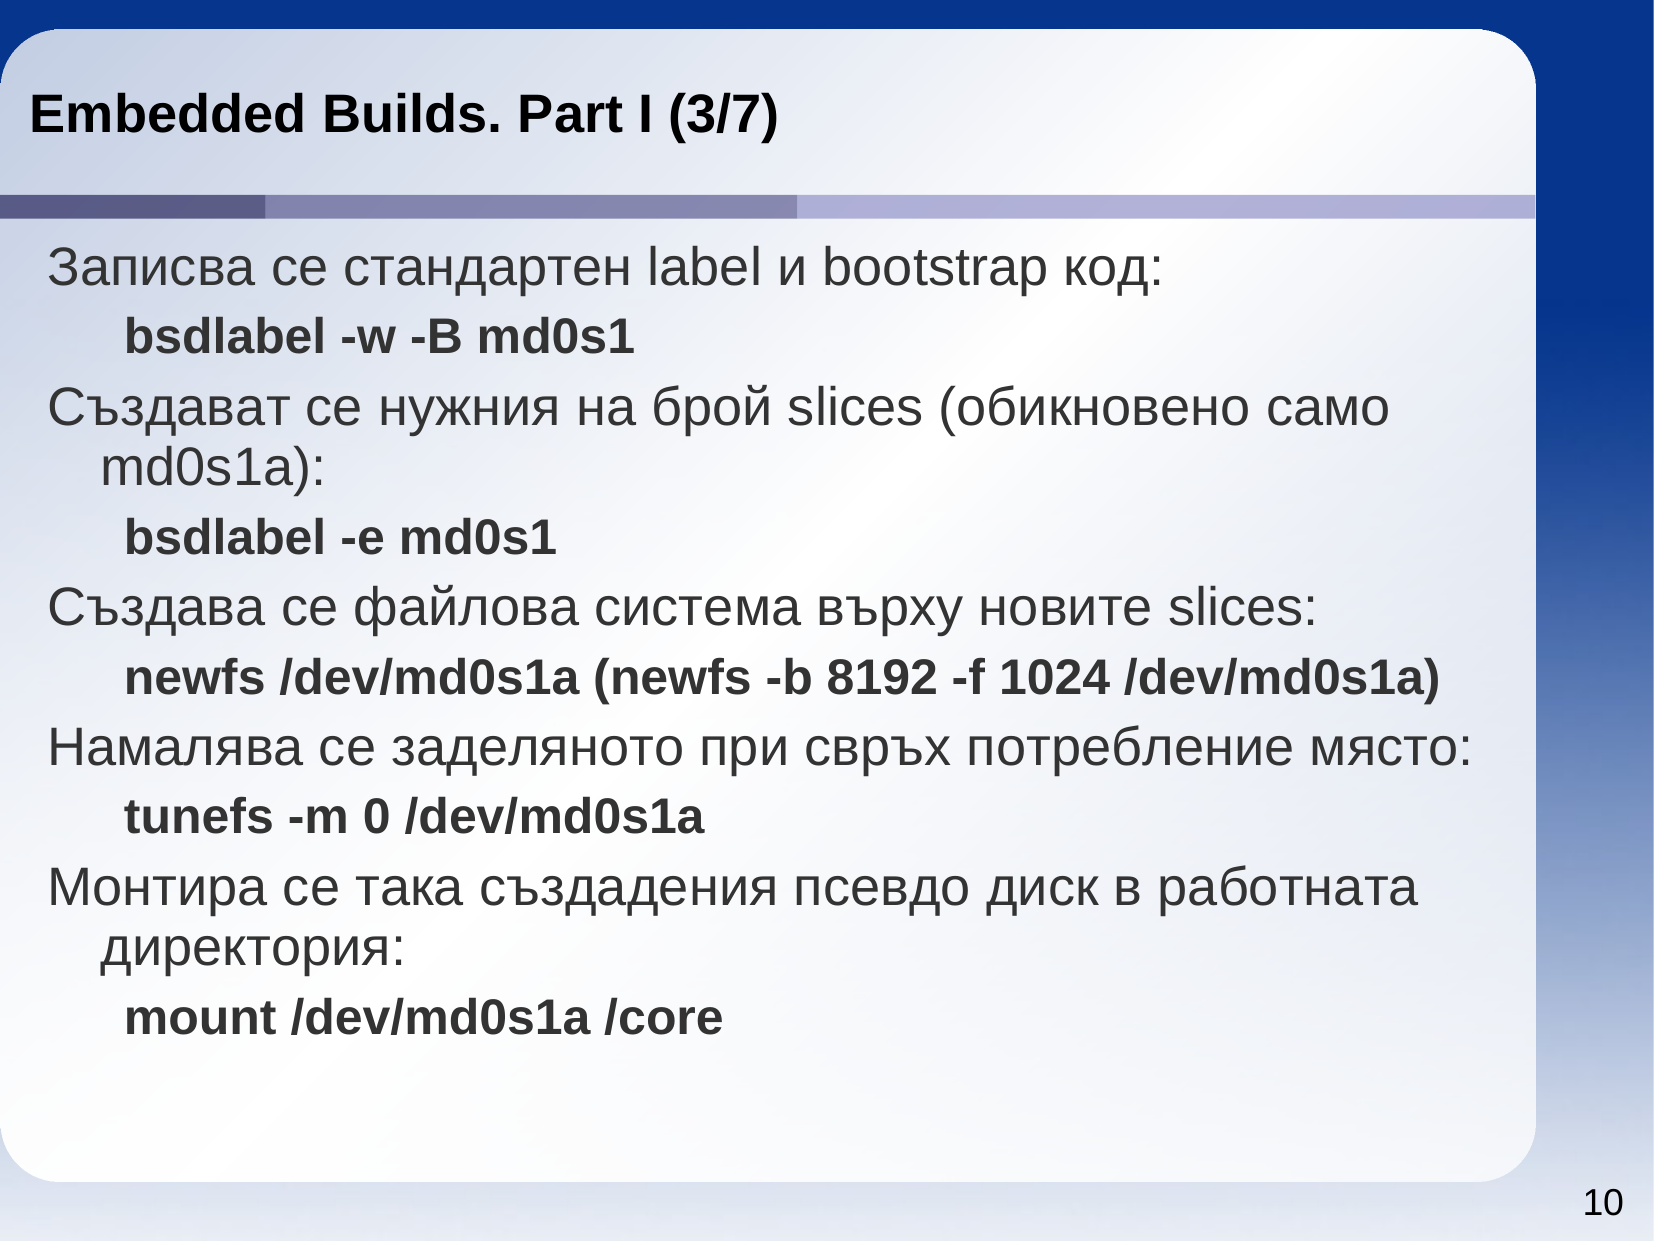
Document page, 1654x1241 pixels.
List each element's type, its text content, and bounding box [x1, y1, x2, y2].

picture [0, 0, 1654, 1241]
title Embedded Builds. Part I (3/7) [29, 49, 1506, 178]
list Записва се стандартен label и bootstrap код: bsdlabel -w -B md0s1 Създават се нужния на брой slices (обикновено само md0s1a): bsdlabel -e md0s1 Създава се файлова система върху новите slices: newfs /dev/md0s1a (newfs -b 8192 -f 1024 /dev/md0s1a) Намалява се заделяното при свръх потребление място: tunefs -m 0 /dev/md0s1a Монтира се така създадения псевдо диск в работната директория: mount /dev/md0s1a /core [29, 236, 1506, 1152]
